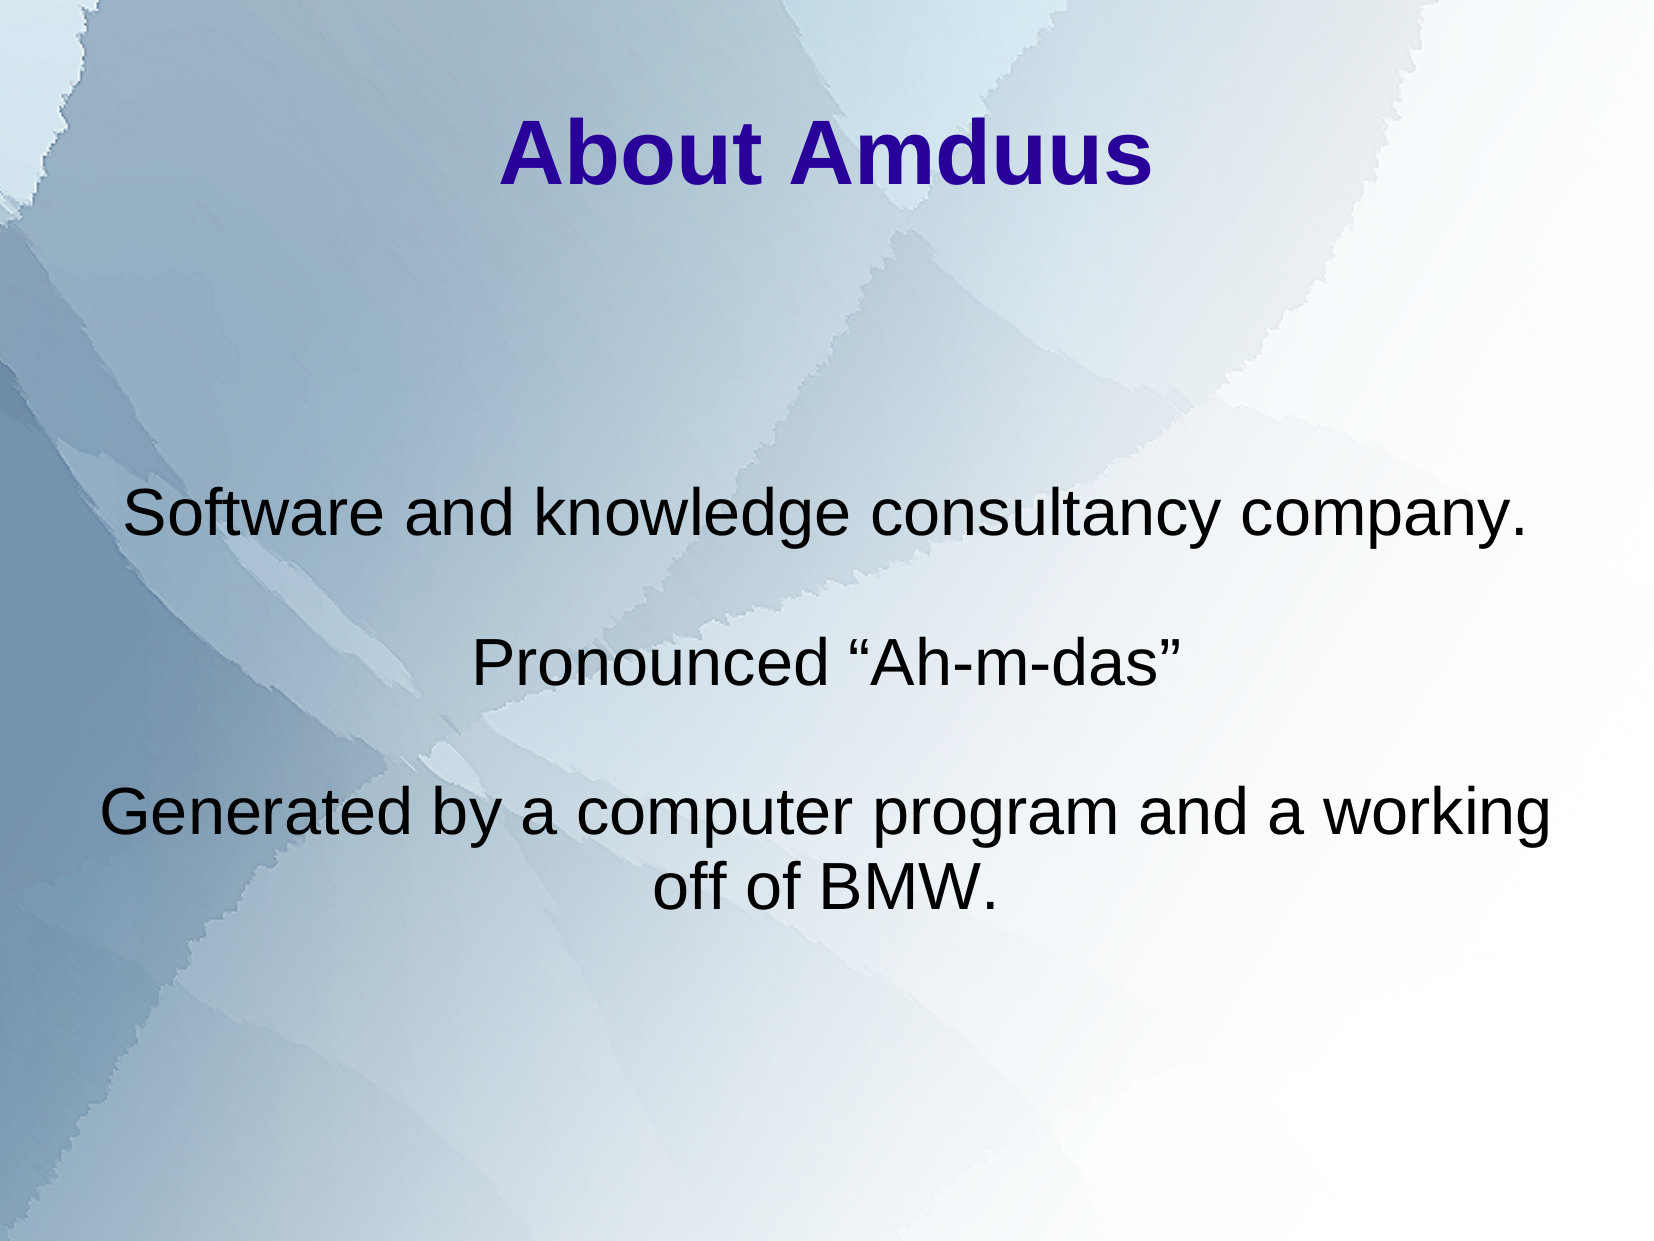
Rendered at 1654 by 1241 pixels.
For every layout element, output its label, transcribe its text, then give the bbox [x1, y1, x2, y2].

picture [0, 0, 1654, 1241]
subtitle Software and knowledge consultancy company. Pronounced “Ah-m-das” Generated by a computer program and a working off of BMW. [82, 297, 1571, 1102]
title About Amduus [82, 56, 1571, 250]
